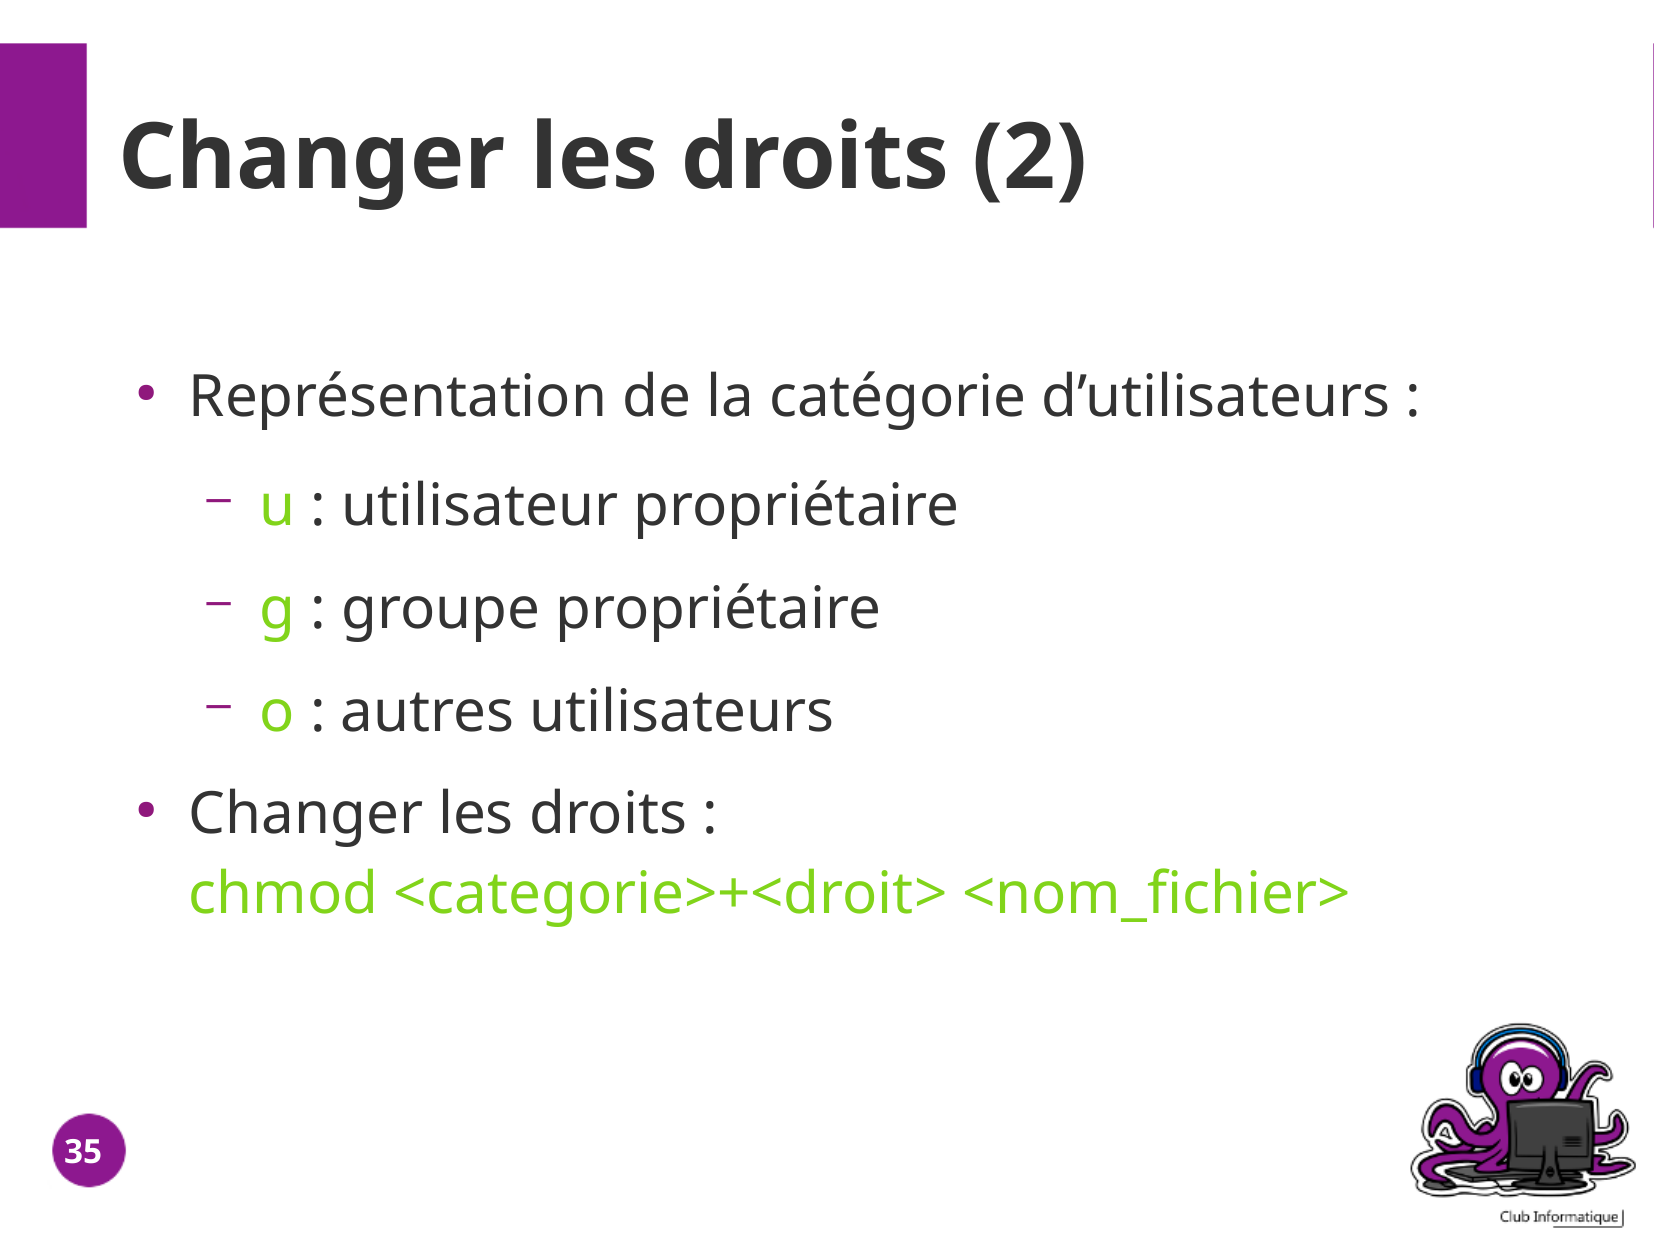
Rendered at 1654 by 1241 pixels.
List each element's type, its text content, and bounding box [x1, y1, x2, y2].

title Changer les droits (2) [118, 49, 1571, 257]
picture [0, 0, 1654, 1241]
list Représentation de la catégorie d’utilisateurs : u : utilisateur propriétaire g : groupe propriétaire o : autres utilisateurs Changer les droits : chmod <categorie>+<droit> <nom_fichier> [118, 354, 1536, 1074]
